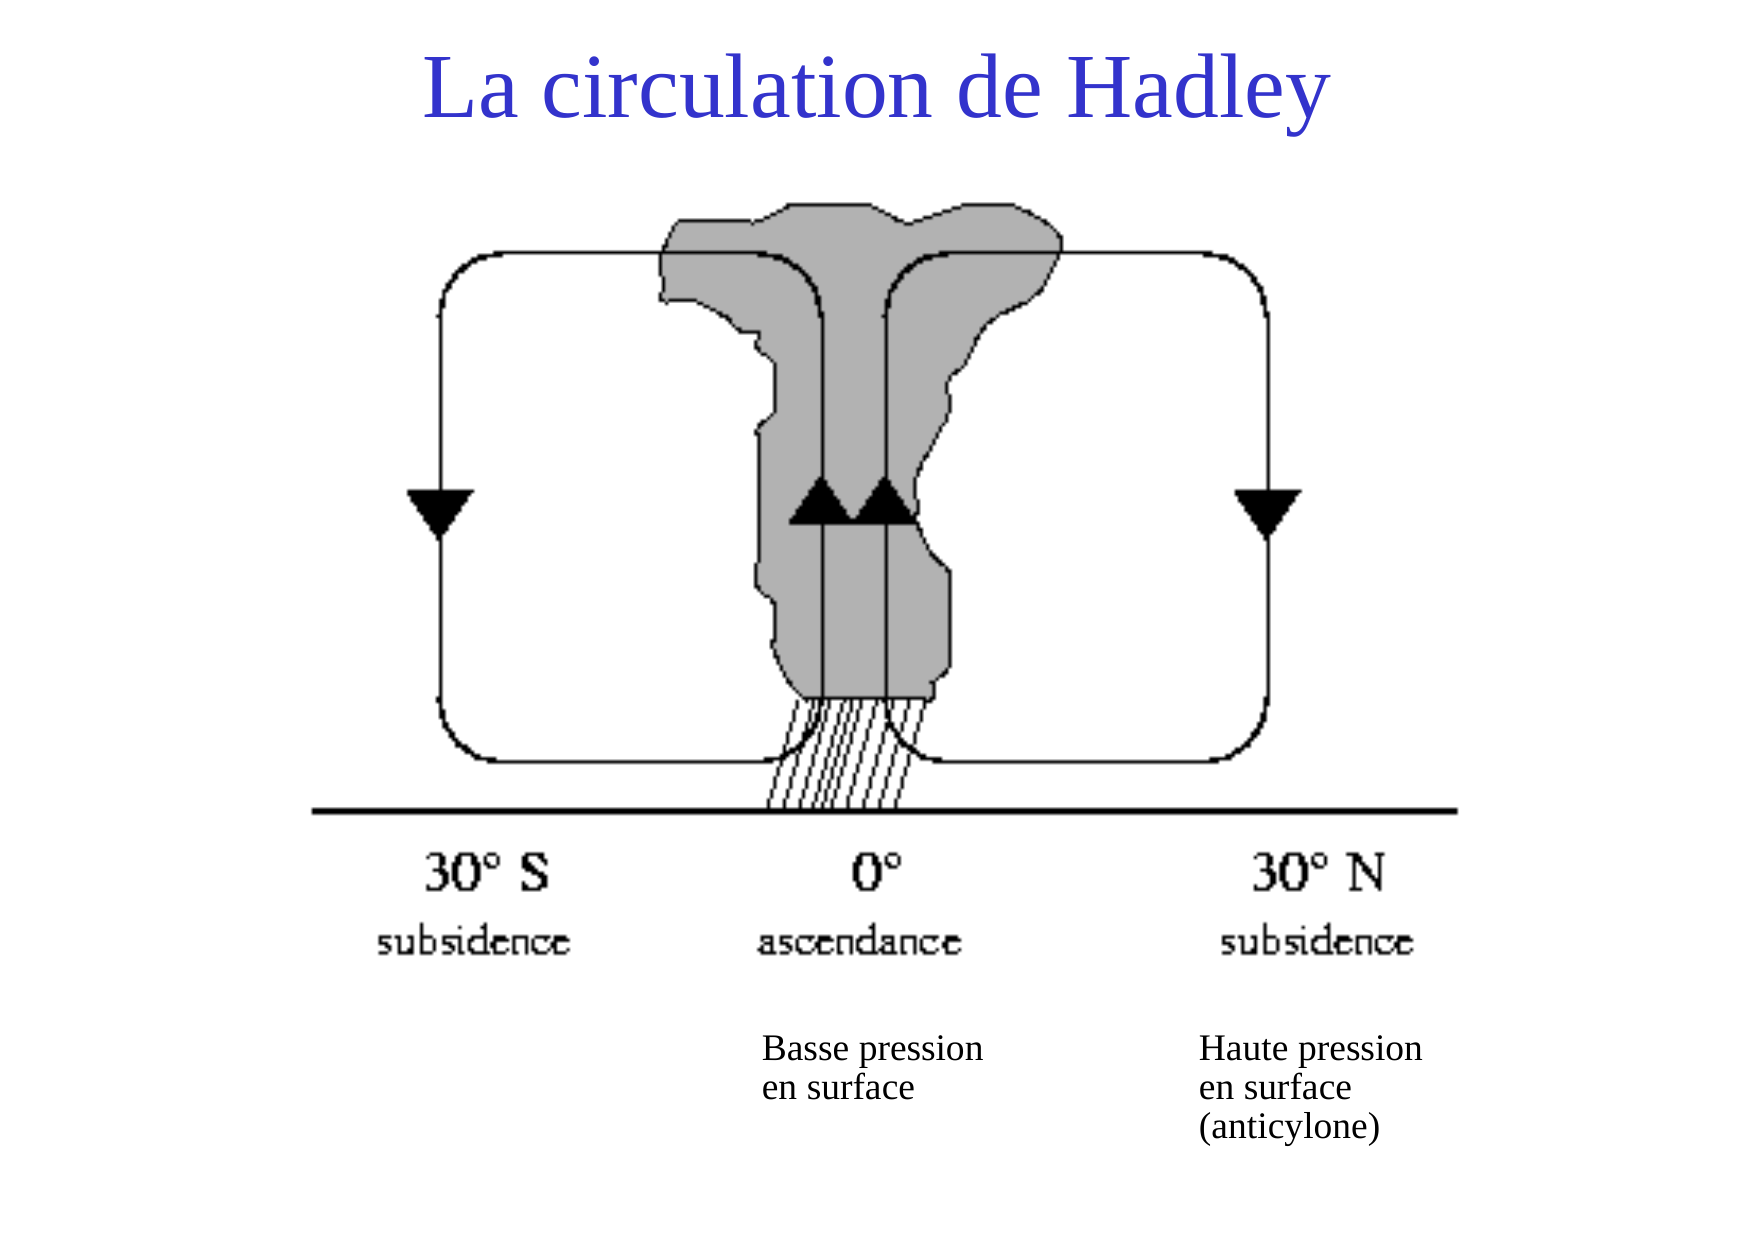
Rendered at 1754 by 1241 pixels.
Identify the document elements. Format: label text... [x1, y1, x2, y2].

title La circulation de Hadley [128, 25, 1627, 152]
text_box Haute pression en surface (anticylone) [1184, 1021, 1468, 1154]
picture [262, 147, 1551, 997]
text_box Basse pression en surface [747, 1021, 1031, 1115]
